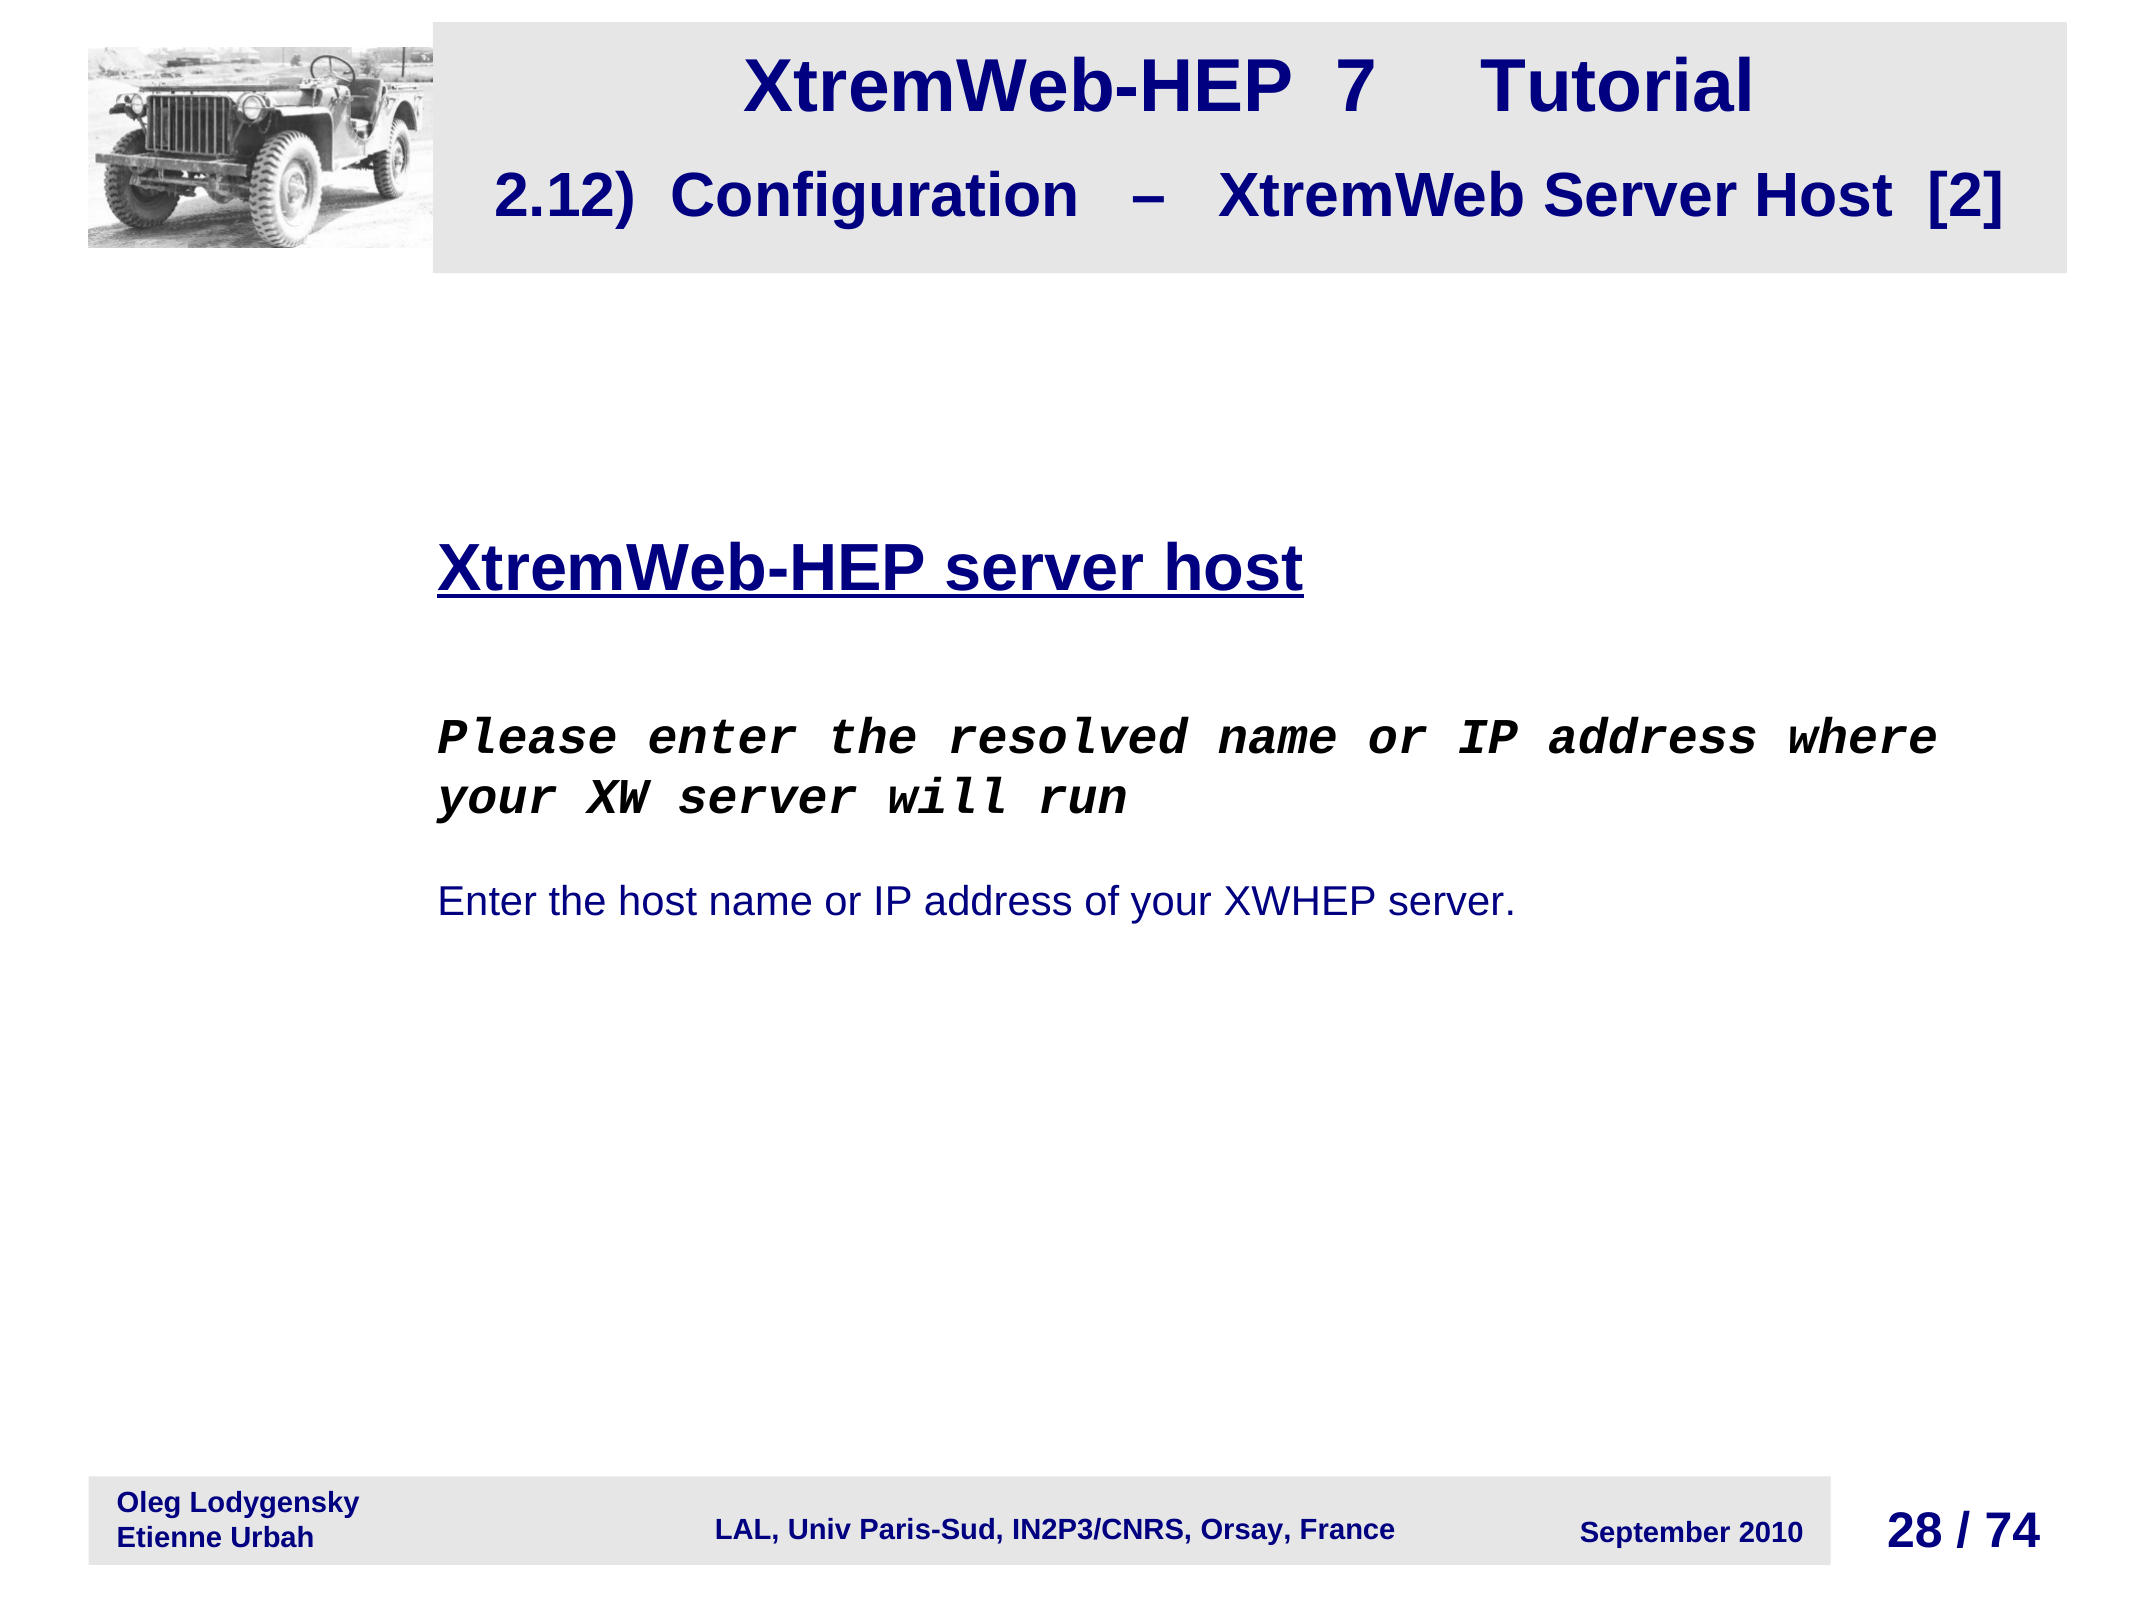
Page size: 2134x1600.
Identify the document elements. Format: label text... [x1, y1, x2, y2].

picture [88, 47, 433, 248]
text_box XtremWeb-HEP server host Please enter the resolved name or IP address where your XW server will run Enter the host name or IP address of your XWHEP server. [428, 523, 1964, 1108]
title 2.12) Configuration – XtremWeb Server Host [2] [442, 118, 2067, 266]
